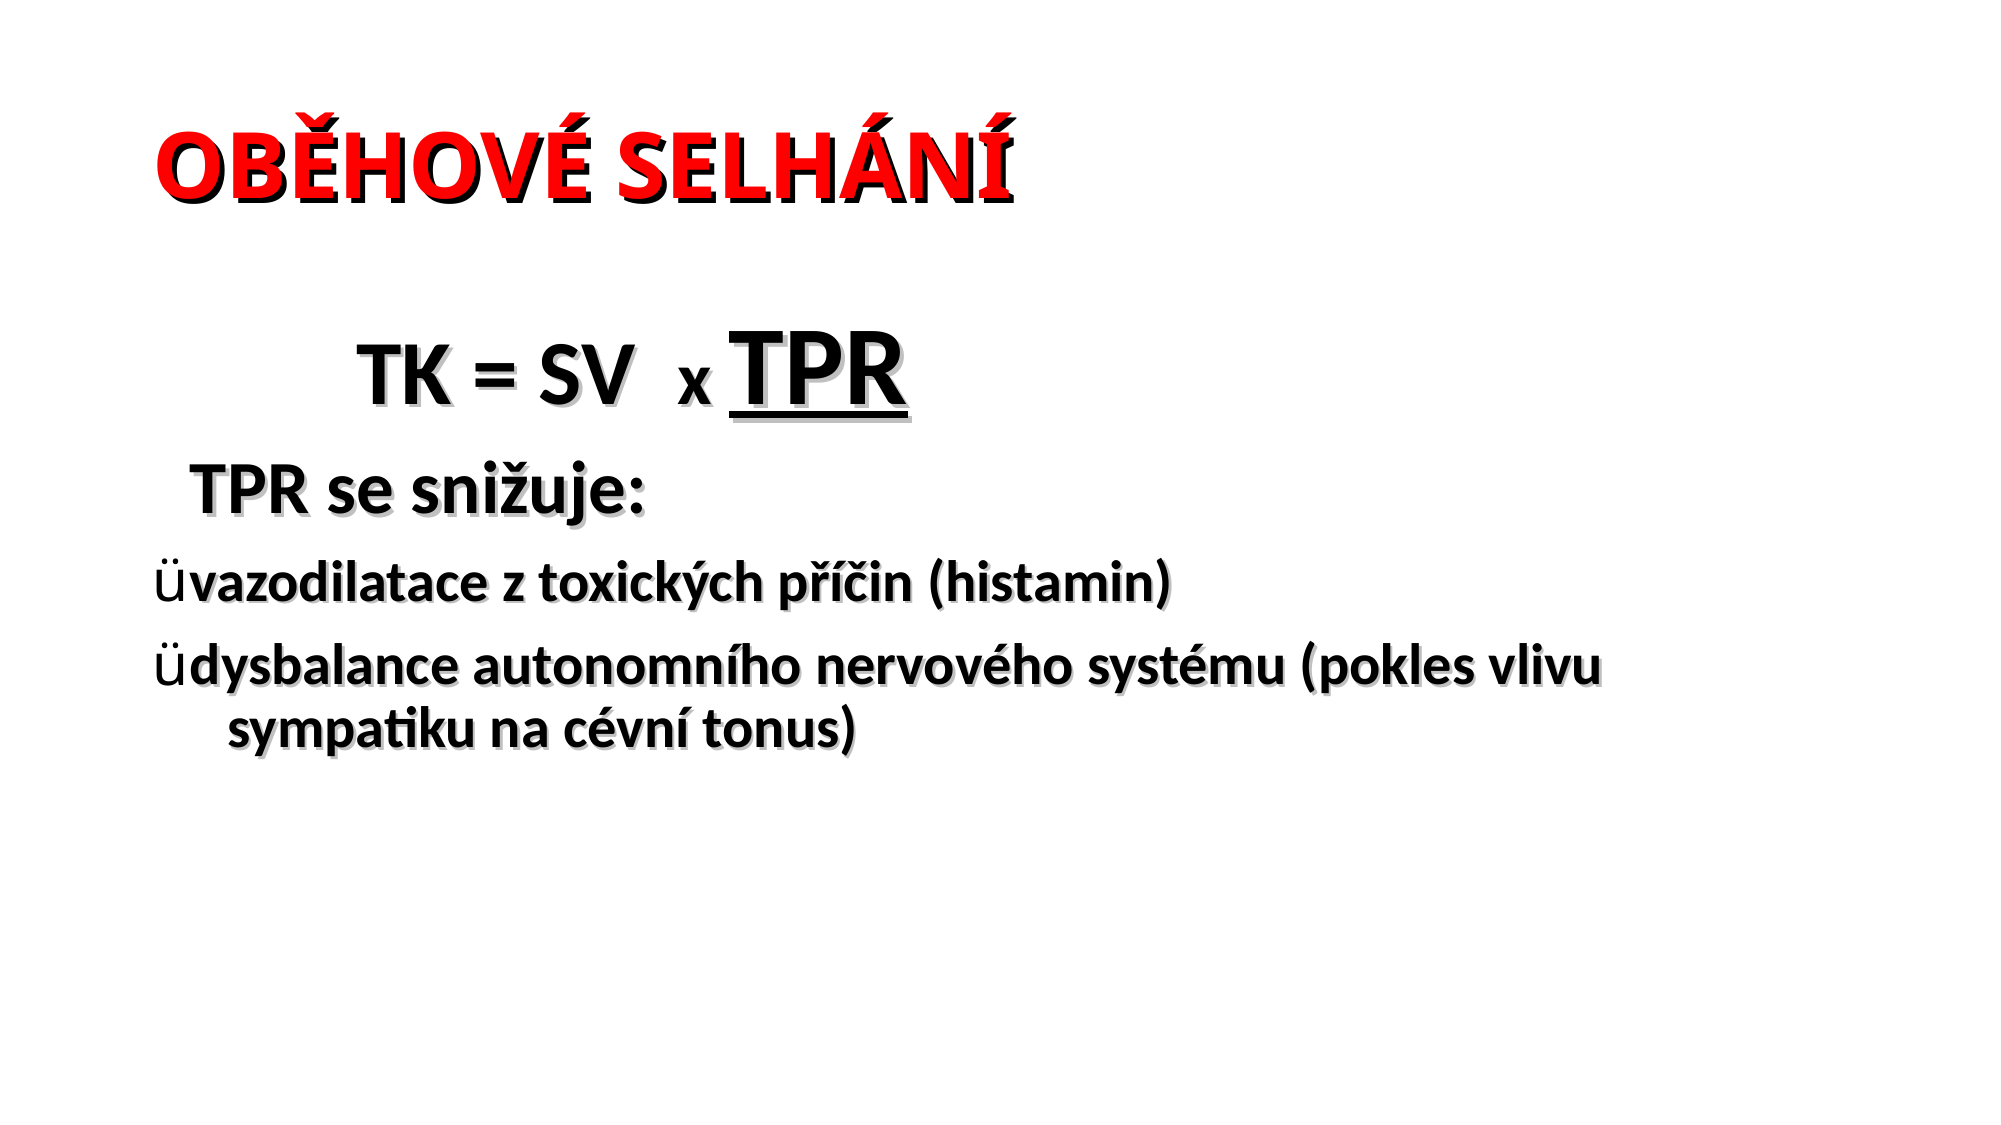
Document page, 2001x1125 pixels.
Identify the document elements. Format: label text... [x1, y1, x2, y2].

list TK = SV x TPR TPR se snižuje: vazodilatace z toxických příčin (histamin) dysbalance autonomního nervového systému (pokles vlivu sympatiku na cévní tonus) [137, 299, 1863, 1014]
title OBĚHOVÉ SELHÁNÍ [137, 59, 1863, 278]
